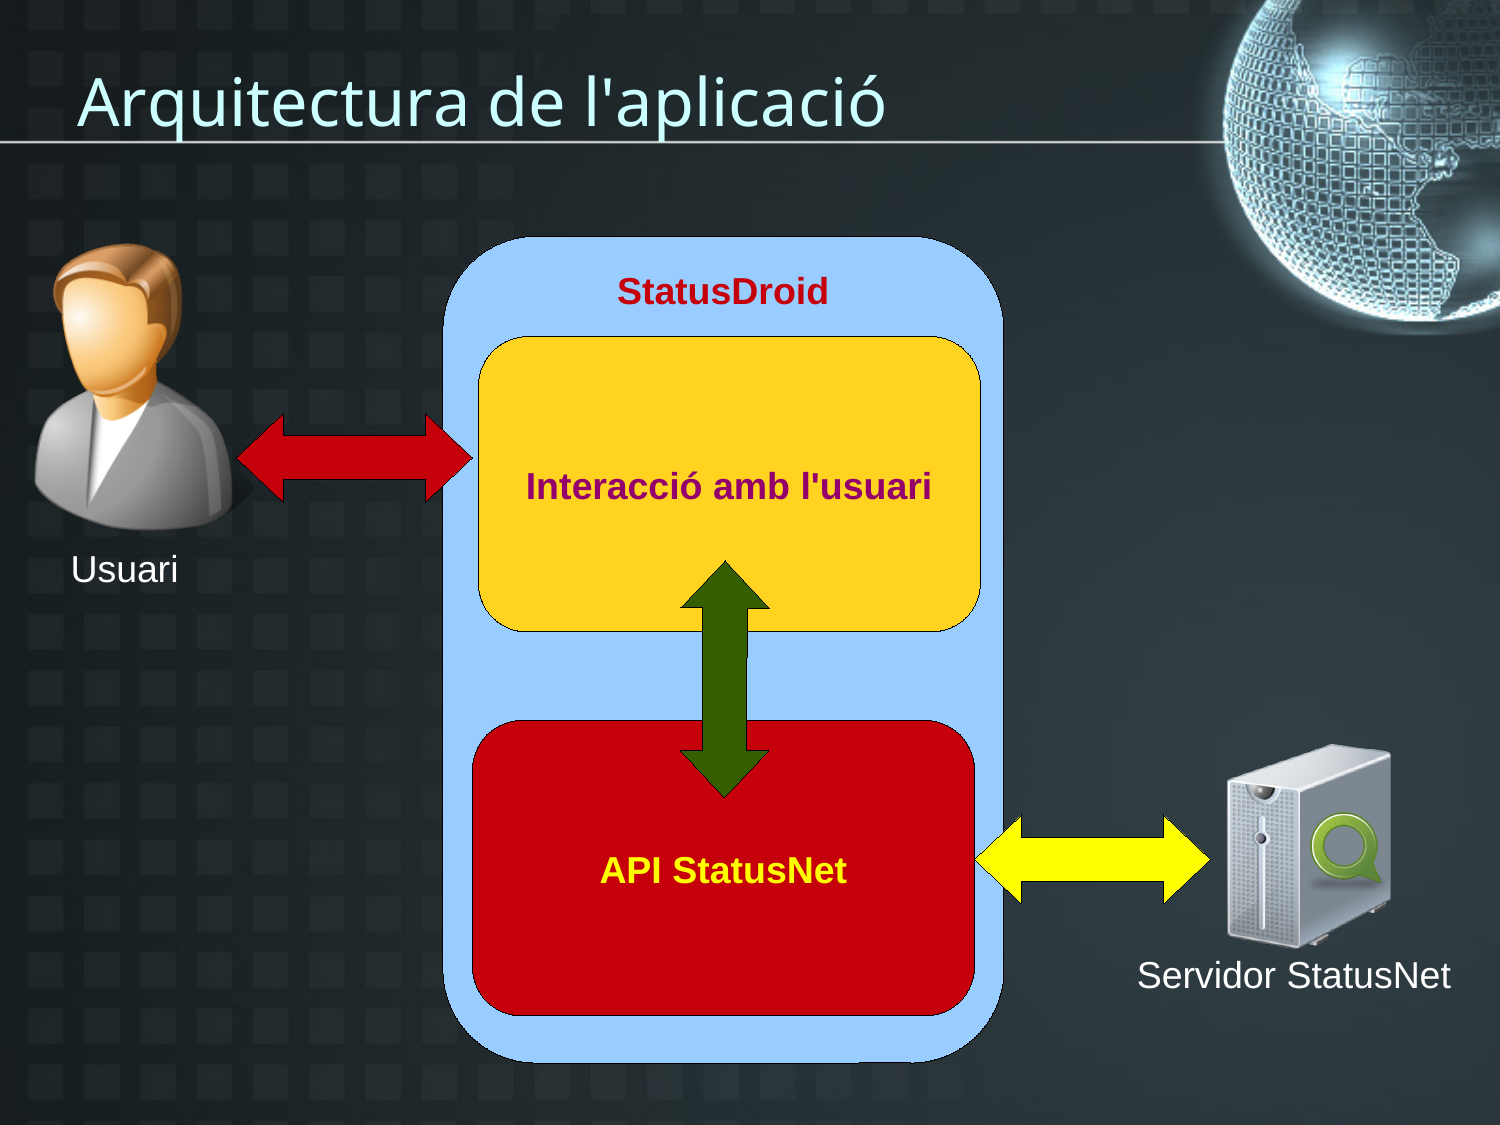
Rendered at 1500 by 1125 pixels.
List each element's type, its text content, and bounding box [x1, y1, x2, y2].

title Arquitectura de l'aplicació [62, 24, 1213, 176]
text_box API StatusNet [472, 720, 975, 1016]
text_box Interacció amb l'usuari [478, 336, 981, 632]
text_box [974, 814, 1211, 904]
text_box StatusDroid [442, 236, 1004, 1064]
text_box [680, 560, 770, 798]
text_box Servidor StatusNet [1122, 944, 1500, 1004]
text_box [236, 413, 473, 503]
picture [0, 0, 1500, 1125]
